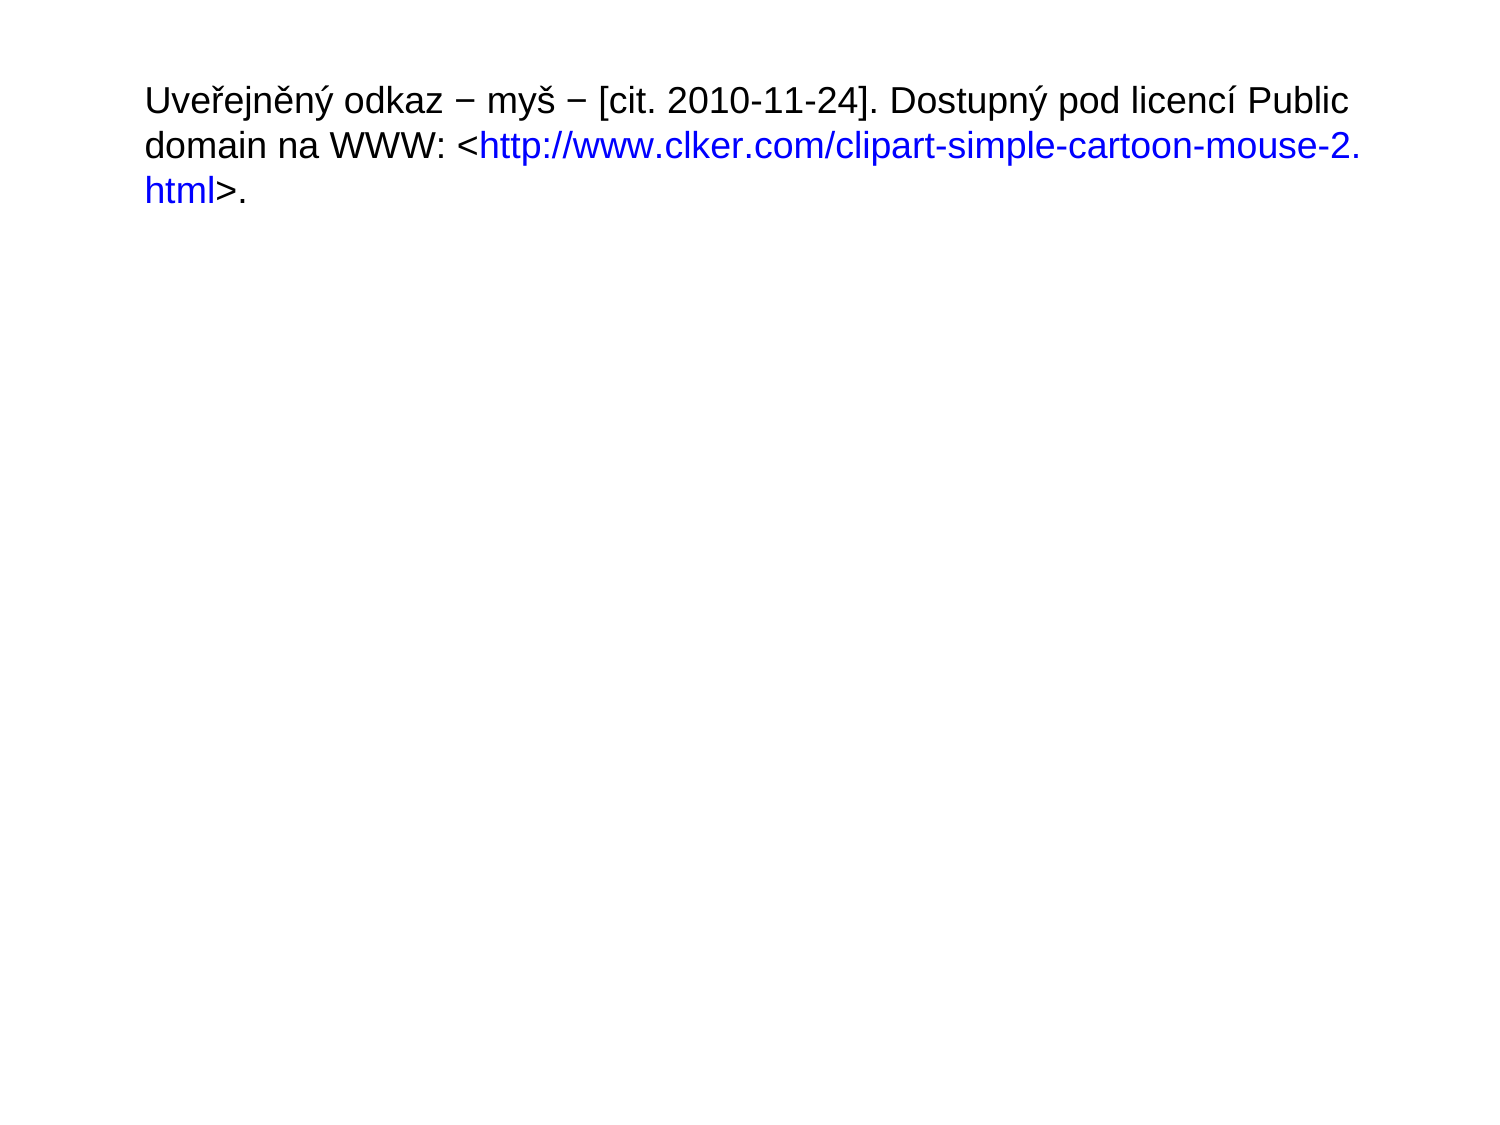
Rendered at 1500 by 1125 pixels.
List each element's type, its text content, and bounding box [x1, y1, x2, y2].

text_box Uveřejněný odkaz − myš − [cit. 2010-11-24]. Dostupný pod licencí Public domain na WWW: <http://www.clker.com/clipart-simple-cartoon-mouse-2.html>. [129, 67, 1415, 219]
